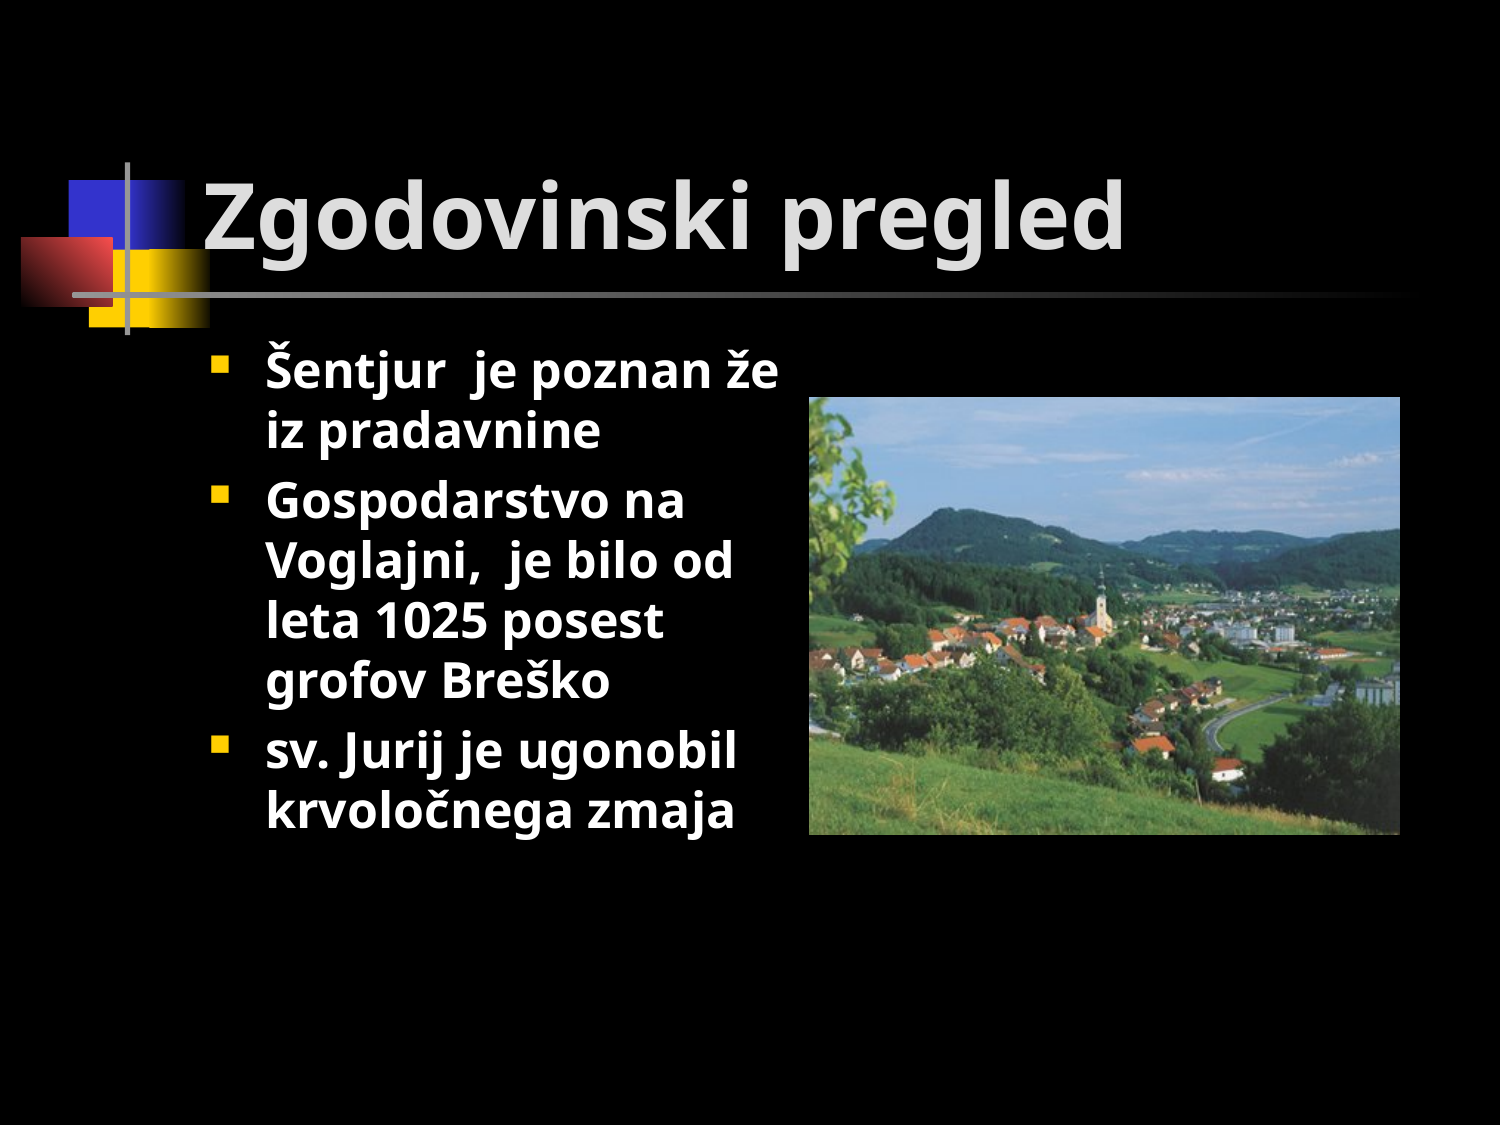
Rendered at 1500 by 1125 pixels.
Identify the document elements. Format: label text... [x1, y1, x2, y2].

title Zgodovinski pregled [188, 35, 1468, 275]
list Šentjur je poznan že iz pradavnine Gospodarstvo na Voglajni, je bilo od leta 1025 posest grofov Breško sv. Jurij je ugonobil krvoločnega zmaja [193, 331, 819, 1006]
picture [809, 397, 1400, 835]
